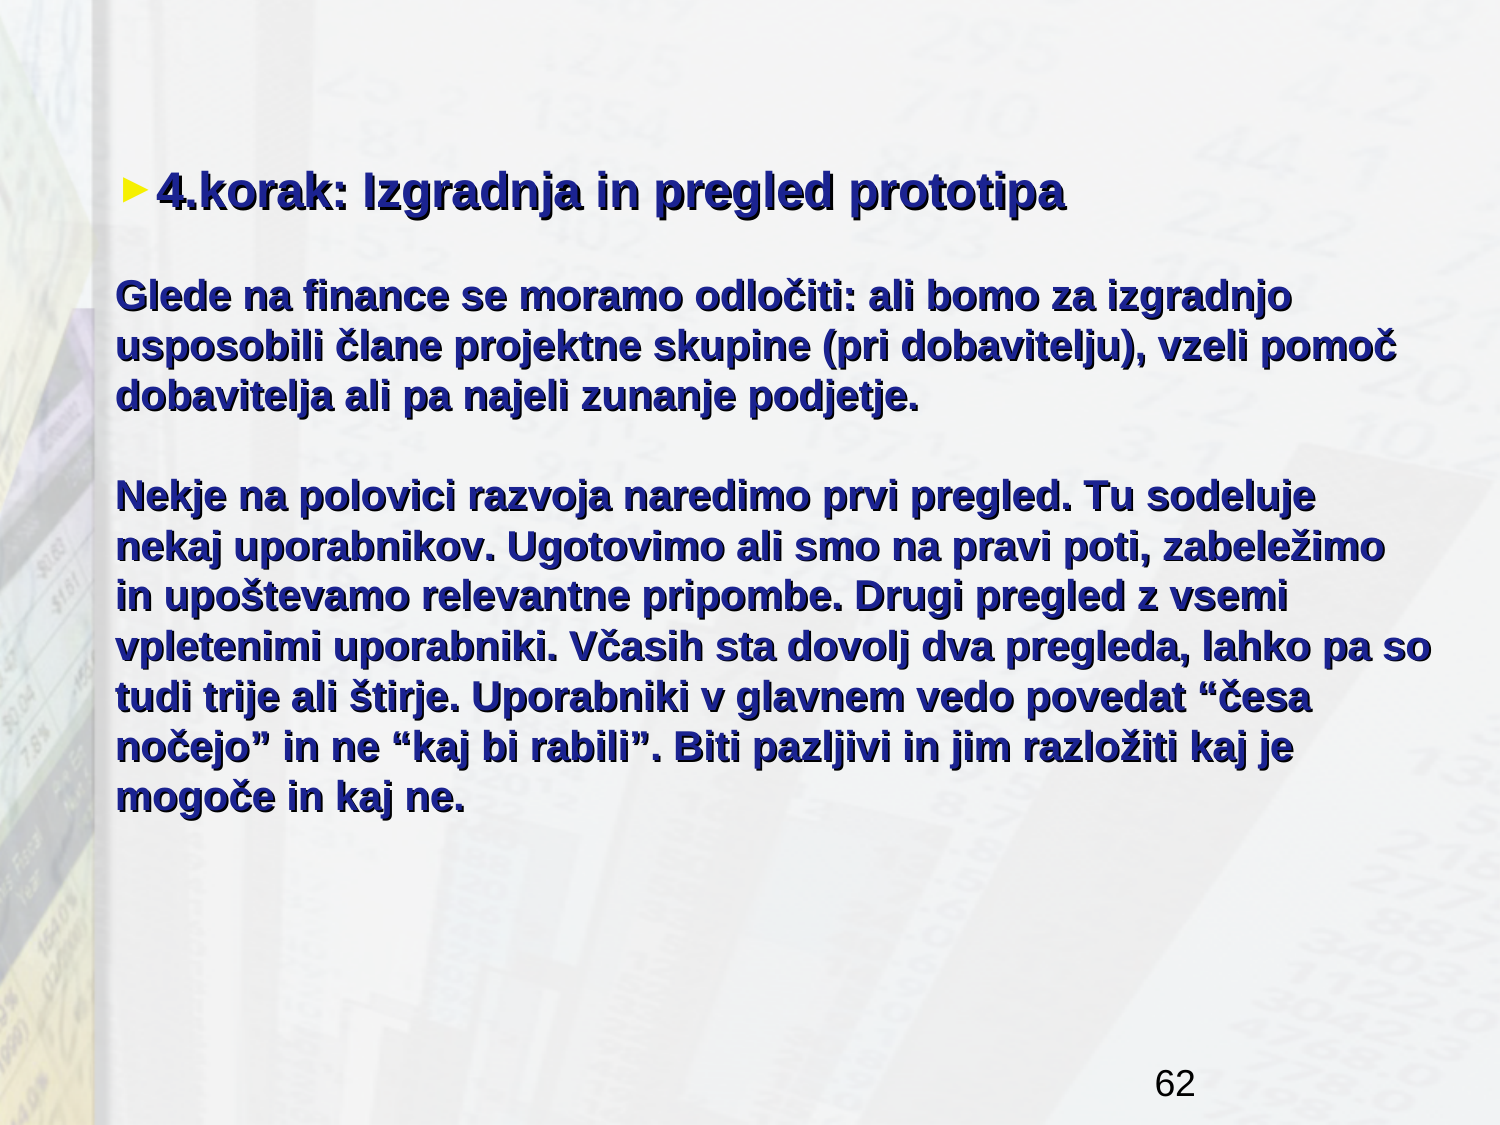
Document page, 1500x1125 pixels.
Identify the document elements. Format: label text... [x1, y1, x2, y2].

picture [0, 0, 1500, 1125]
list 4.korak: Izgradnja in pregled prototipa Glede na finance se moramo odločiti: ali bomo za izgradnjo usposobili člane projektne skupine (pri dobavitelju), vzeli pomoč dobavitelja ali pa najeli zunanje podjetje. Nekje na polovici razvoja naredimo prvi pregled. Tu sodeluje nekaj uporabnikov. Ugotovimo ali smo na pravi poti, zabeležimo in upoštevamo relevantne pripombe. Drugi pregled z vsemi vpletenimi uporabniki. Včasih sta dovolj dva pregleda, lahko pa so tudi trije ali štirje. Uporabniki v glavnem vedo povedat “česa nočejo” in ne “kaj bi rabili”. Biti pazljivi in jim razložiti kaj je mogoče in kaj ne. [100, 149, 1447, 946]
